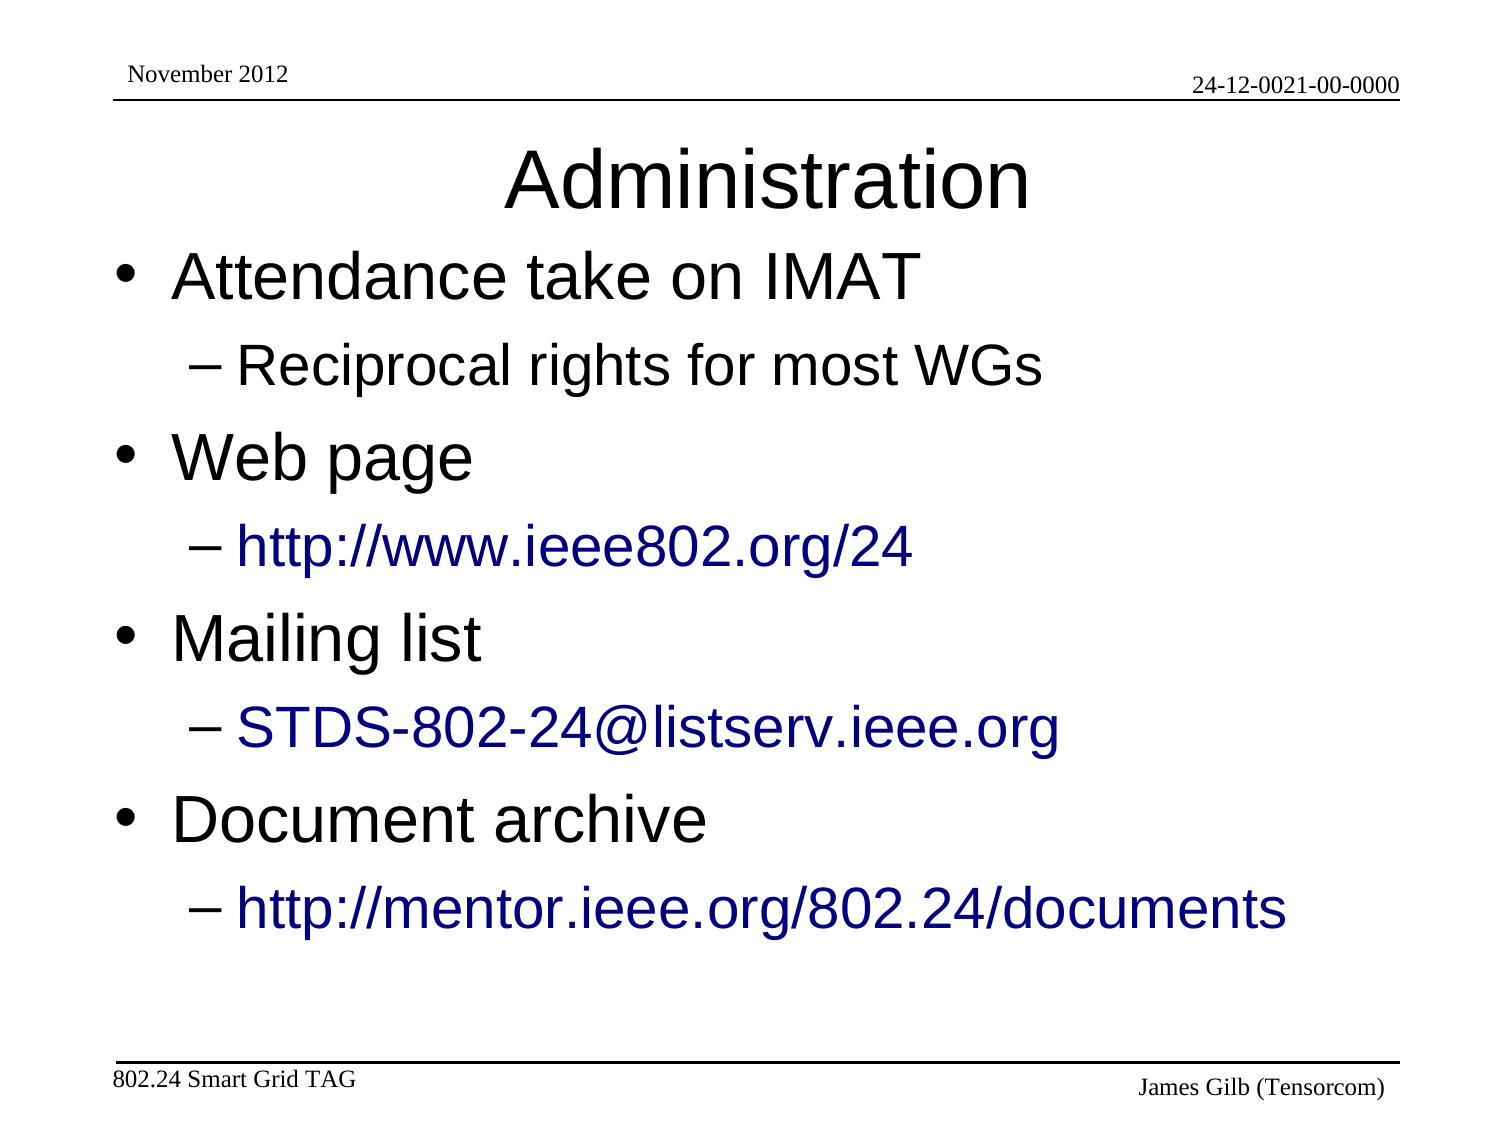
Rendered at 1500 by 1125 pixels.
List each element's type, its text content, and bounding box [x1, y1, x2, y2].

title Administration [112, 112, 1426, 238]
list Attendance take on IMAT Reciprocal rights for most WGs Web page http://www.ieee802.org/24 Mailing list STDS-802-24@listserv.ieee.org Document archive http://mentor.ieee.org/802.24/documents [99, 224, 1375, 968]
